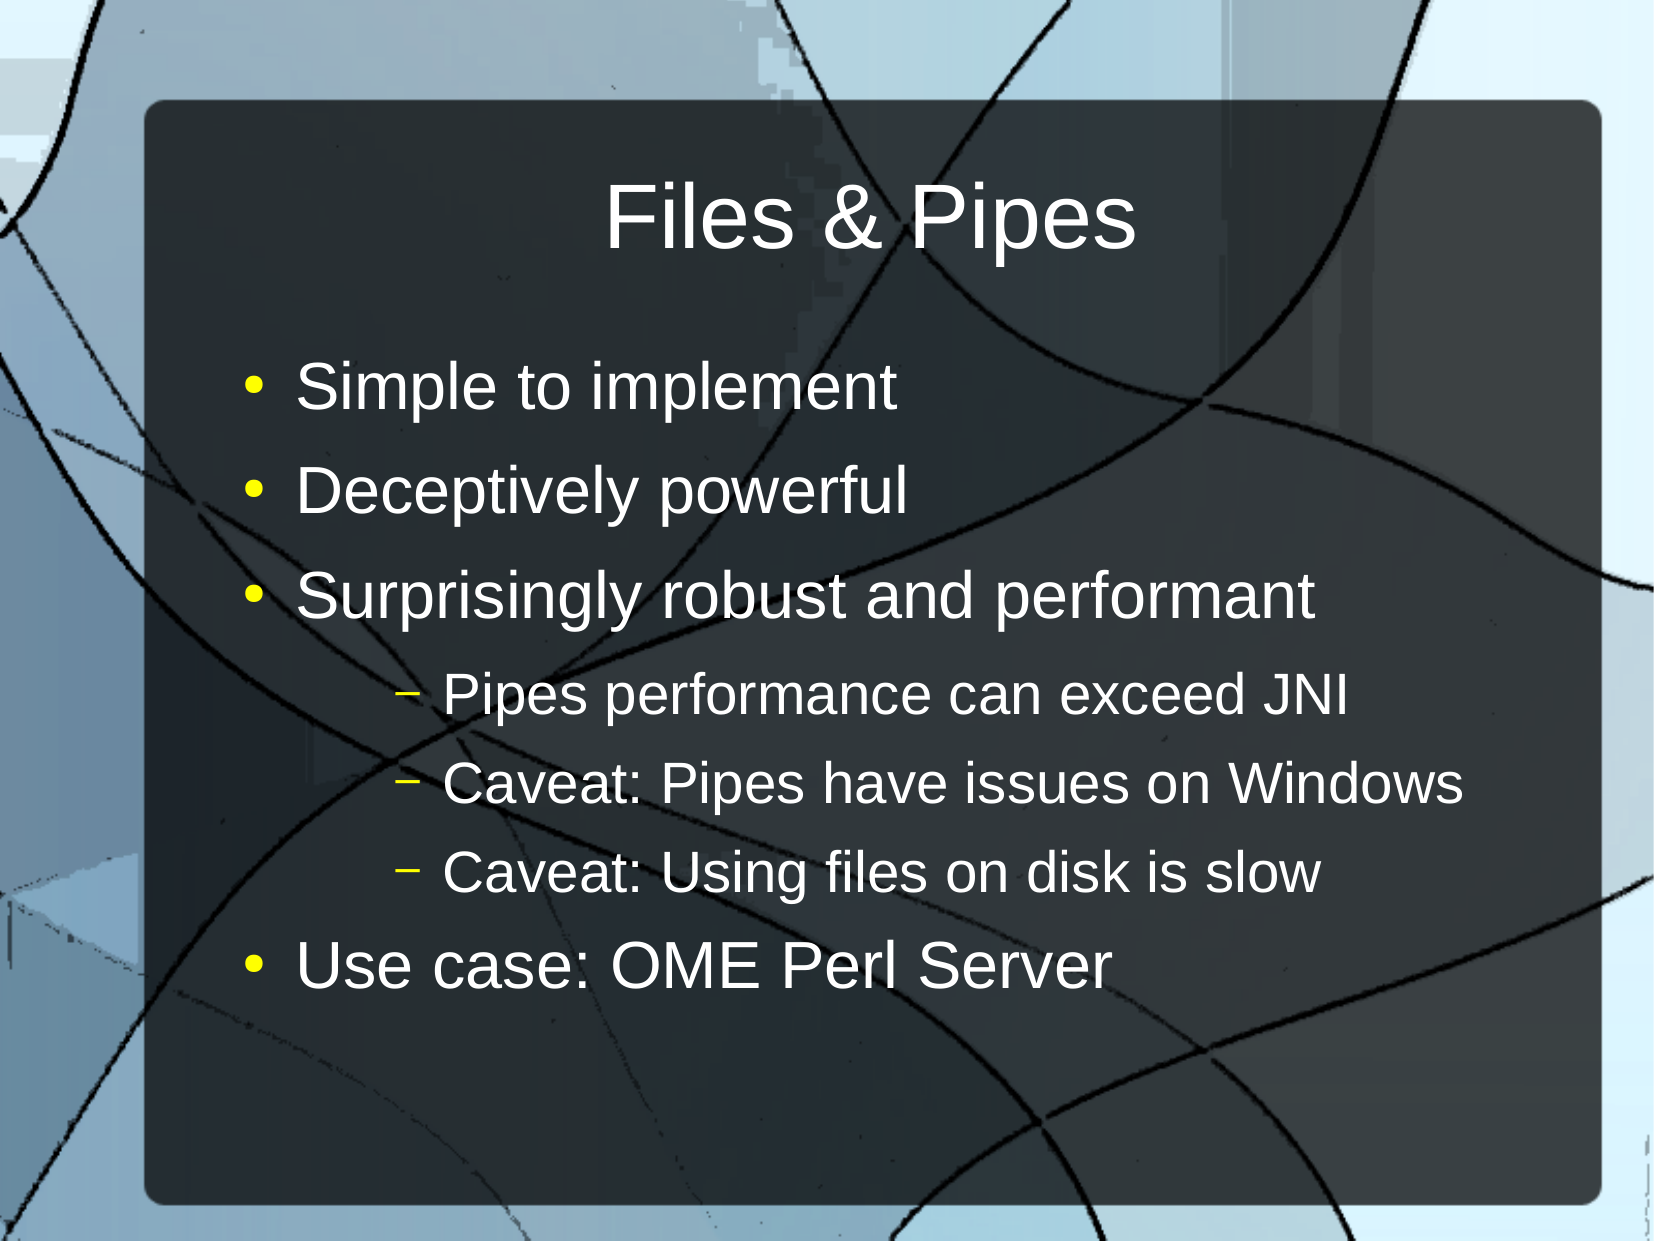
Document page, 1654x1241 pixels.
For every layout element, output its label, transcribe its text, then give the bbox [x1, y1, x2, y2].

list Simple to implement Deceptively powerful Surprisingly robust and performant Pipes performance can exceed JNI Caveat: Pipes have issues on Windows Caveat: Using files on disk is slow Use case: OME Perl Server [206, 349, 1571, 1168]
title Files & Pipes [159, 108, 1583, 325]
picture [0, 0, 1654, 1241]
